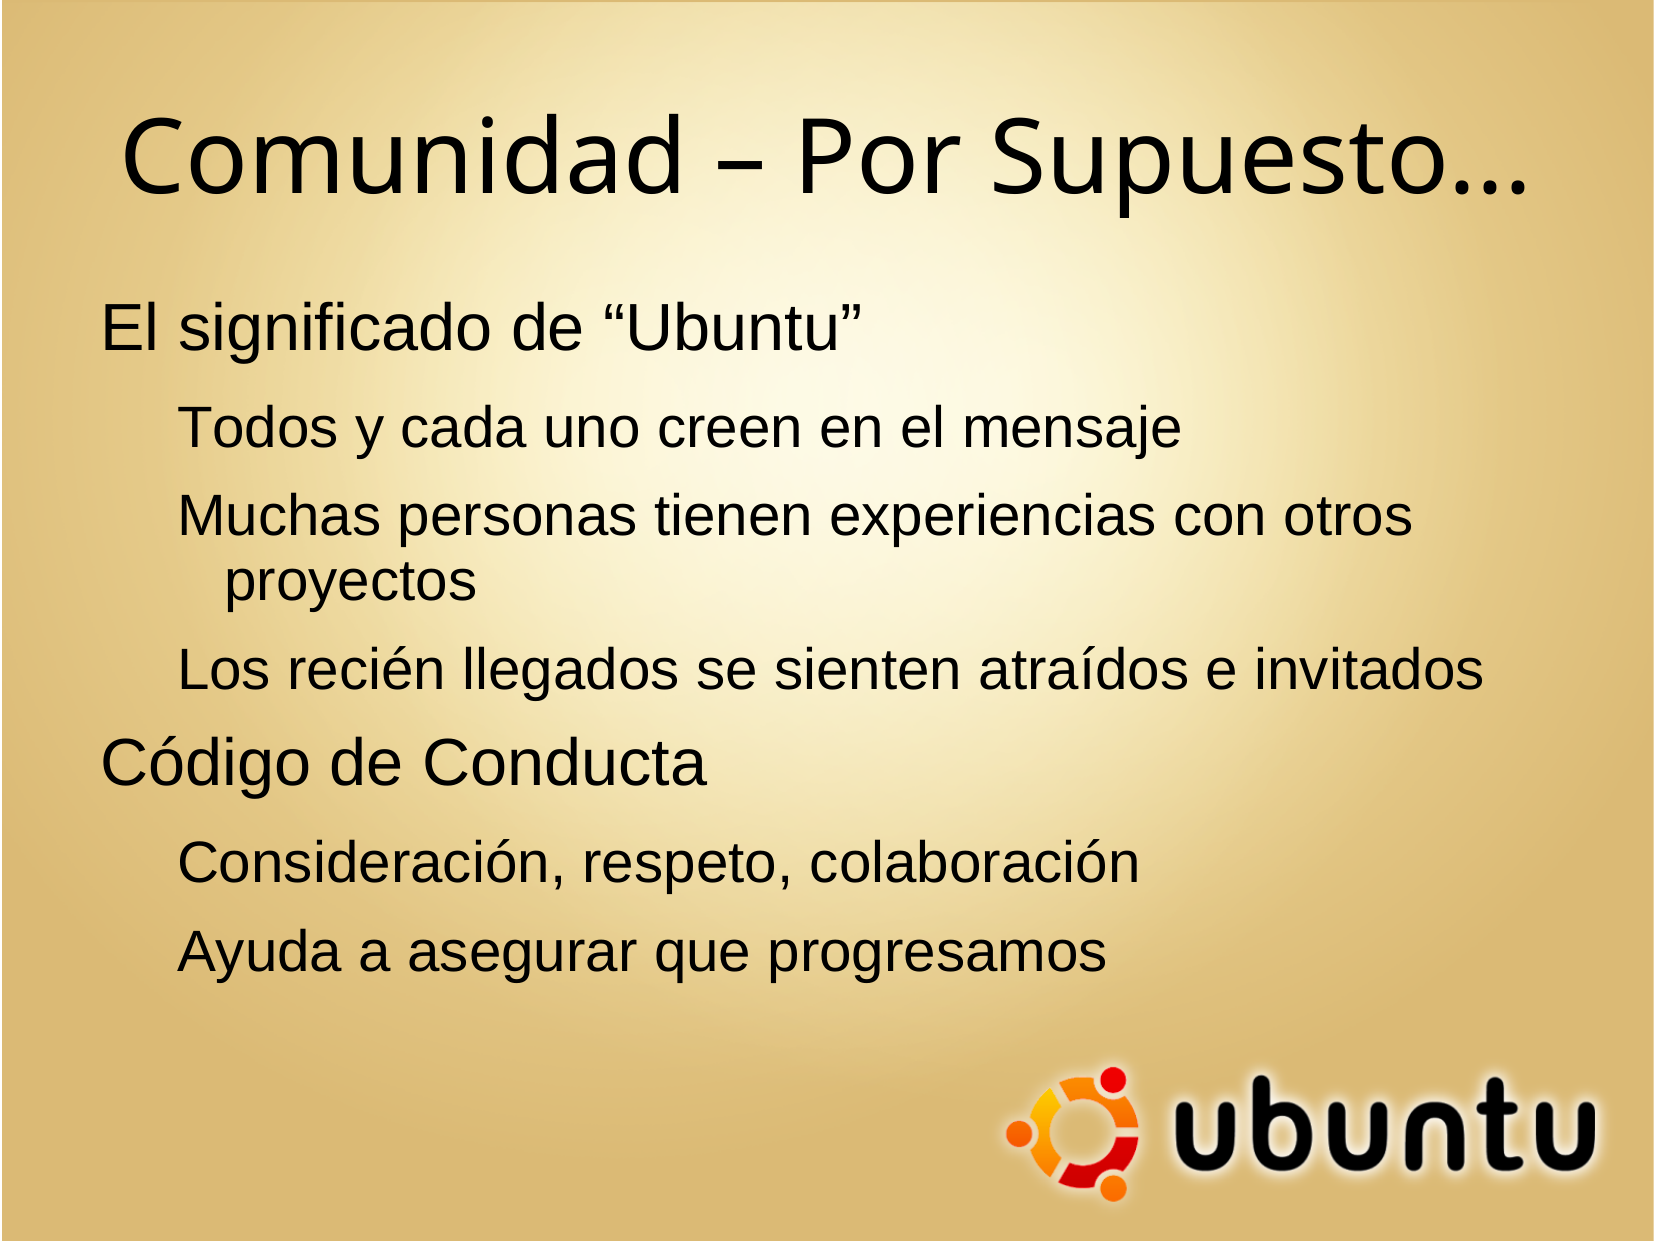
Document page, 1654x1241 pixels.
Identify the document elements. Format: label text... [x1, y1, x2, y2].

list El significado de “Ubuntu” Todos y cada uno creen en el mensaje Muchas personas tienen experiencias con otros proyectos Los recién llegados se sienten atraídos e invitados Código de Conducta Consideración, respeto, colaboración Ayuda a asegurar que progresamos [82, 290, 1571, 1162]
title Comunidad – Por Supuesto... [82, 49, 1571, 257]
picture [2, 0, 1654, 1241]
